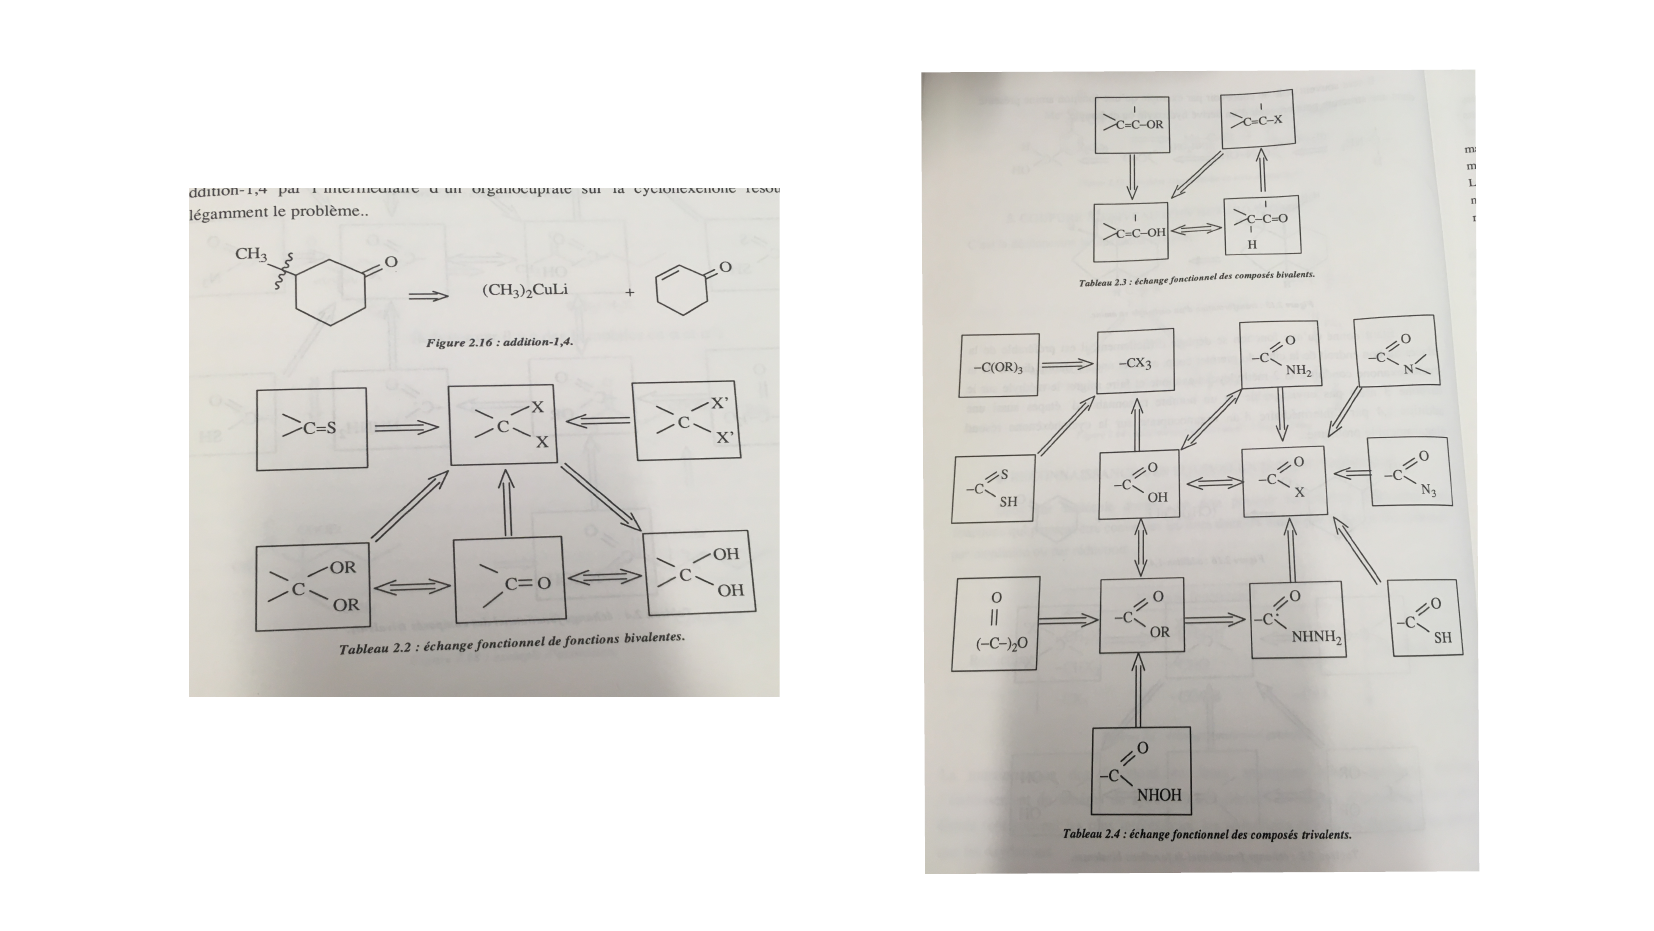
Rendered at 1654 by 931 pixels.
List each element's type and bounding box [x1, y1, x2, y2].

picture [189, 188, 780, 697]
picture [921, 69, 1480, 875]
